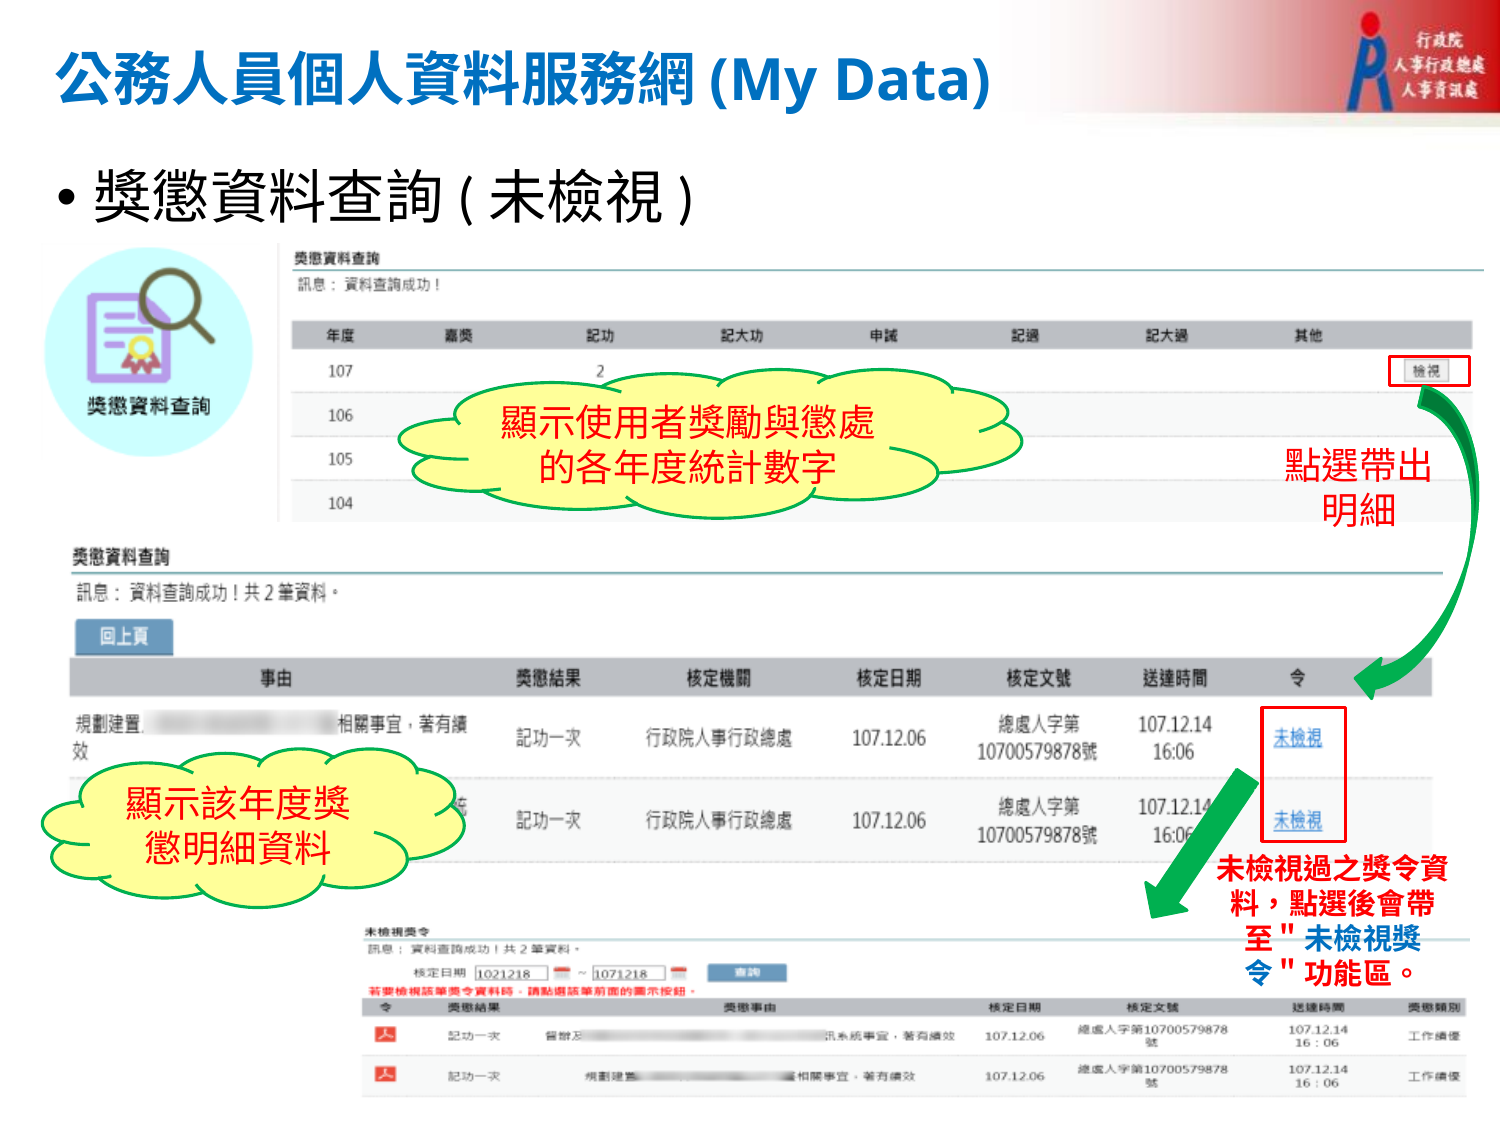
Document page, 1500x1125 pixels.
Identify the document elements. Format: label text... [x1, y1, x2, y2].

text_box 點選帶出明細 [1266, 434, 1453, 540]
text_box [1145, 769, 1258, 918]
text_box 顯示該年度獎懲明細資料 [42, 748, 465, 908]
text_box 顯示使用者獎勵與懲處的各年度統計數字 [399, 369, 1022, 519]
text_box <編號> [1059, 1099, 1397, 1103]
list 獎懲資料查詢(未檢視) [41, 160, 1459, 247]
picture [41, 243, 260, 460]
picture [56, 0, 1500, 1125]
text_box [1355, 386, 1478, 699]
text_box 未檢視過之獎令資料，點選後會帶至"未檢視獎令"功能區。 [1196, 842, 1470, 1000]
title 公務人員個人資料服務網(My Data) [40, 25, 1459, 138]
